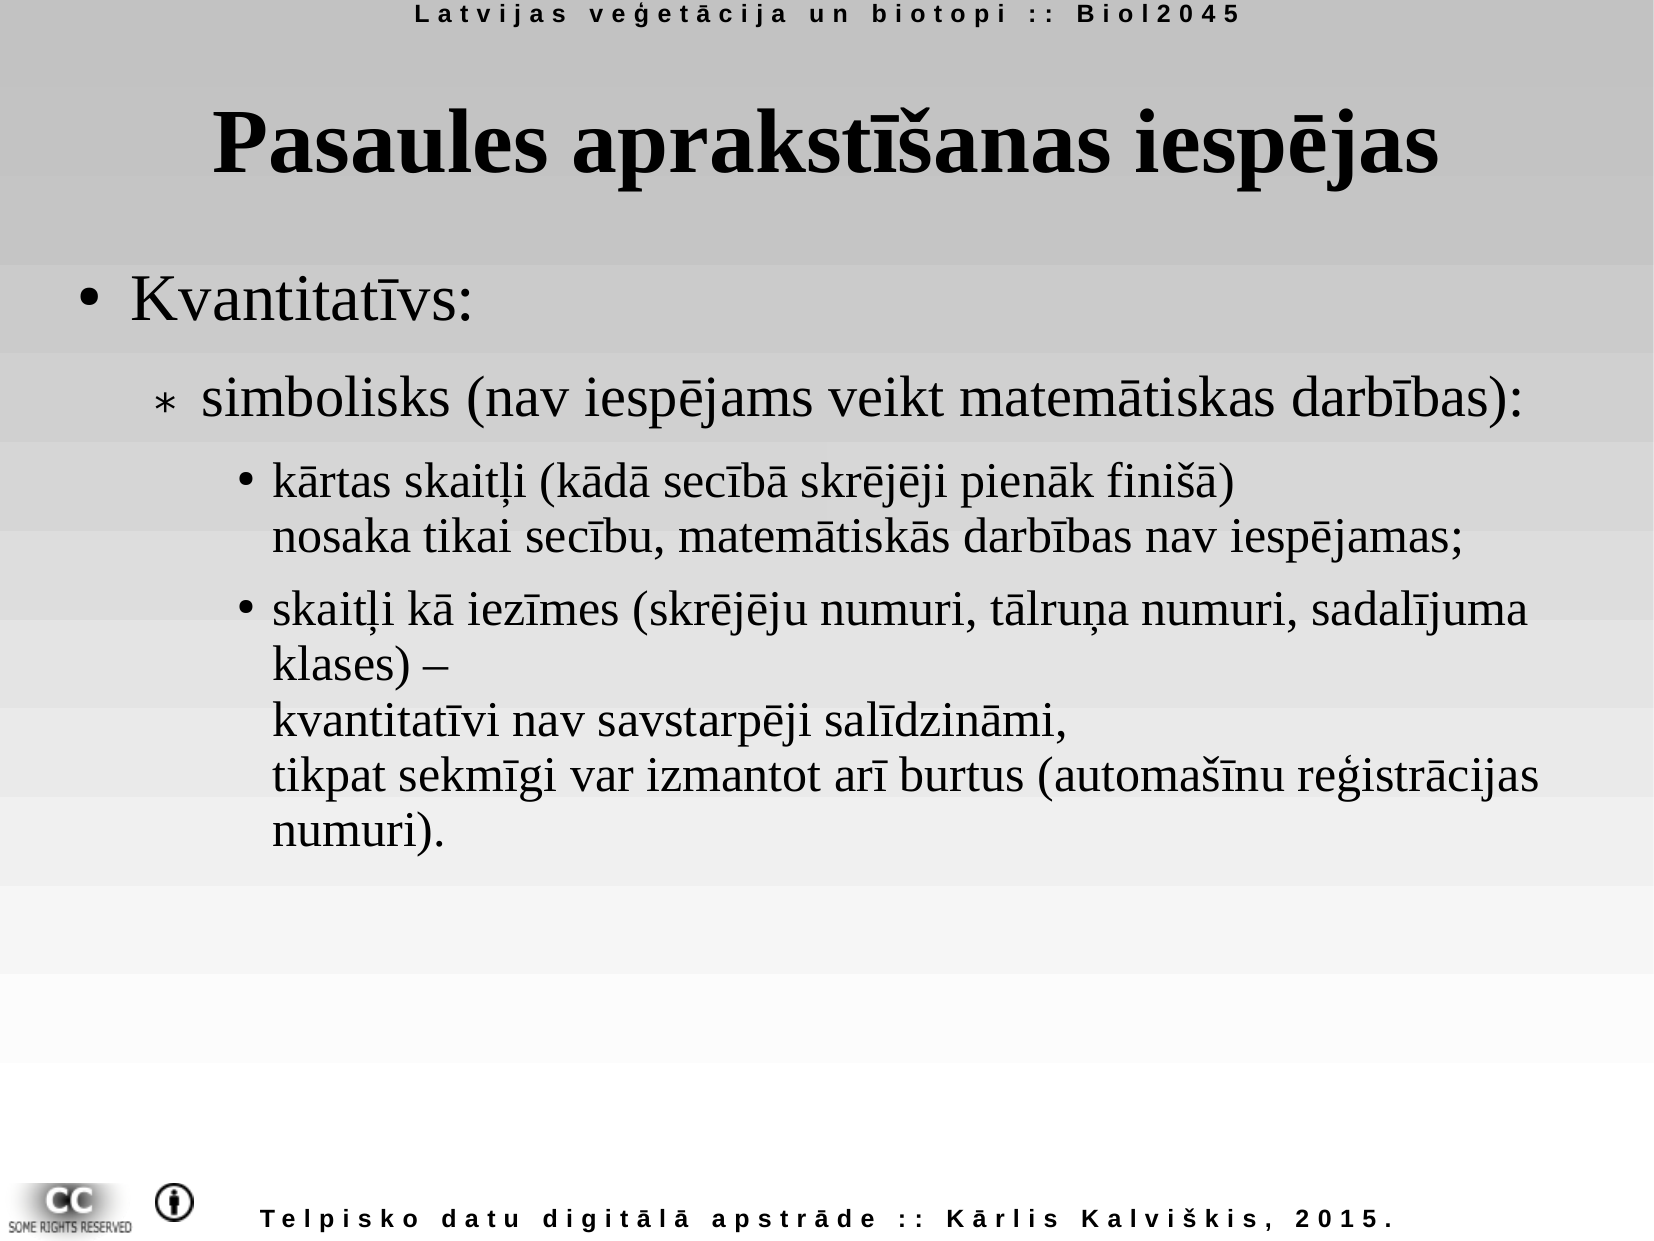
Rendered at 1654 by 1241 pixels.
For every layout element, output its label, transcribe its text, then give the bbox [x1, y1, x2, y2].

title Pasaules aprakstīšanas iespējas [59, 37, 1596, 246]
list Kvantitatīvs: simbolisks (nav iespējams veikt matemātiskas darbības): kārtas skaitļi (kādā secībā skrējēji pienāk finišā) nosaka tikai secību, matemātiskās darbības nav iespējamas; skaitļi kā iezīmes (skrējēju numuri, tālruņa numuri, sadalījuma klases) – kvantitatīvi nav savstarpēji salīdzināmi, tikpat sekmīgi var izmantot arī burtus (automašīnu reģistrācijas numuri). [59, 261, 1596, 1175]
picture [0, 0, 1654, 1241]
